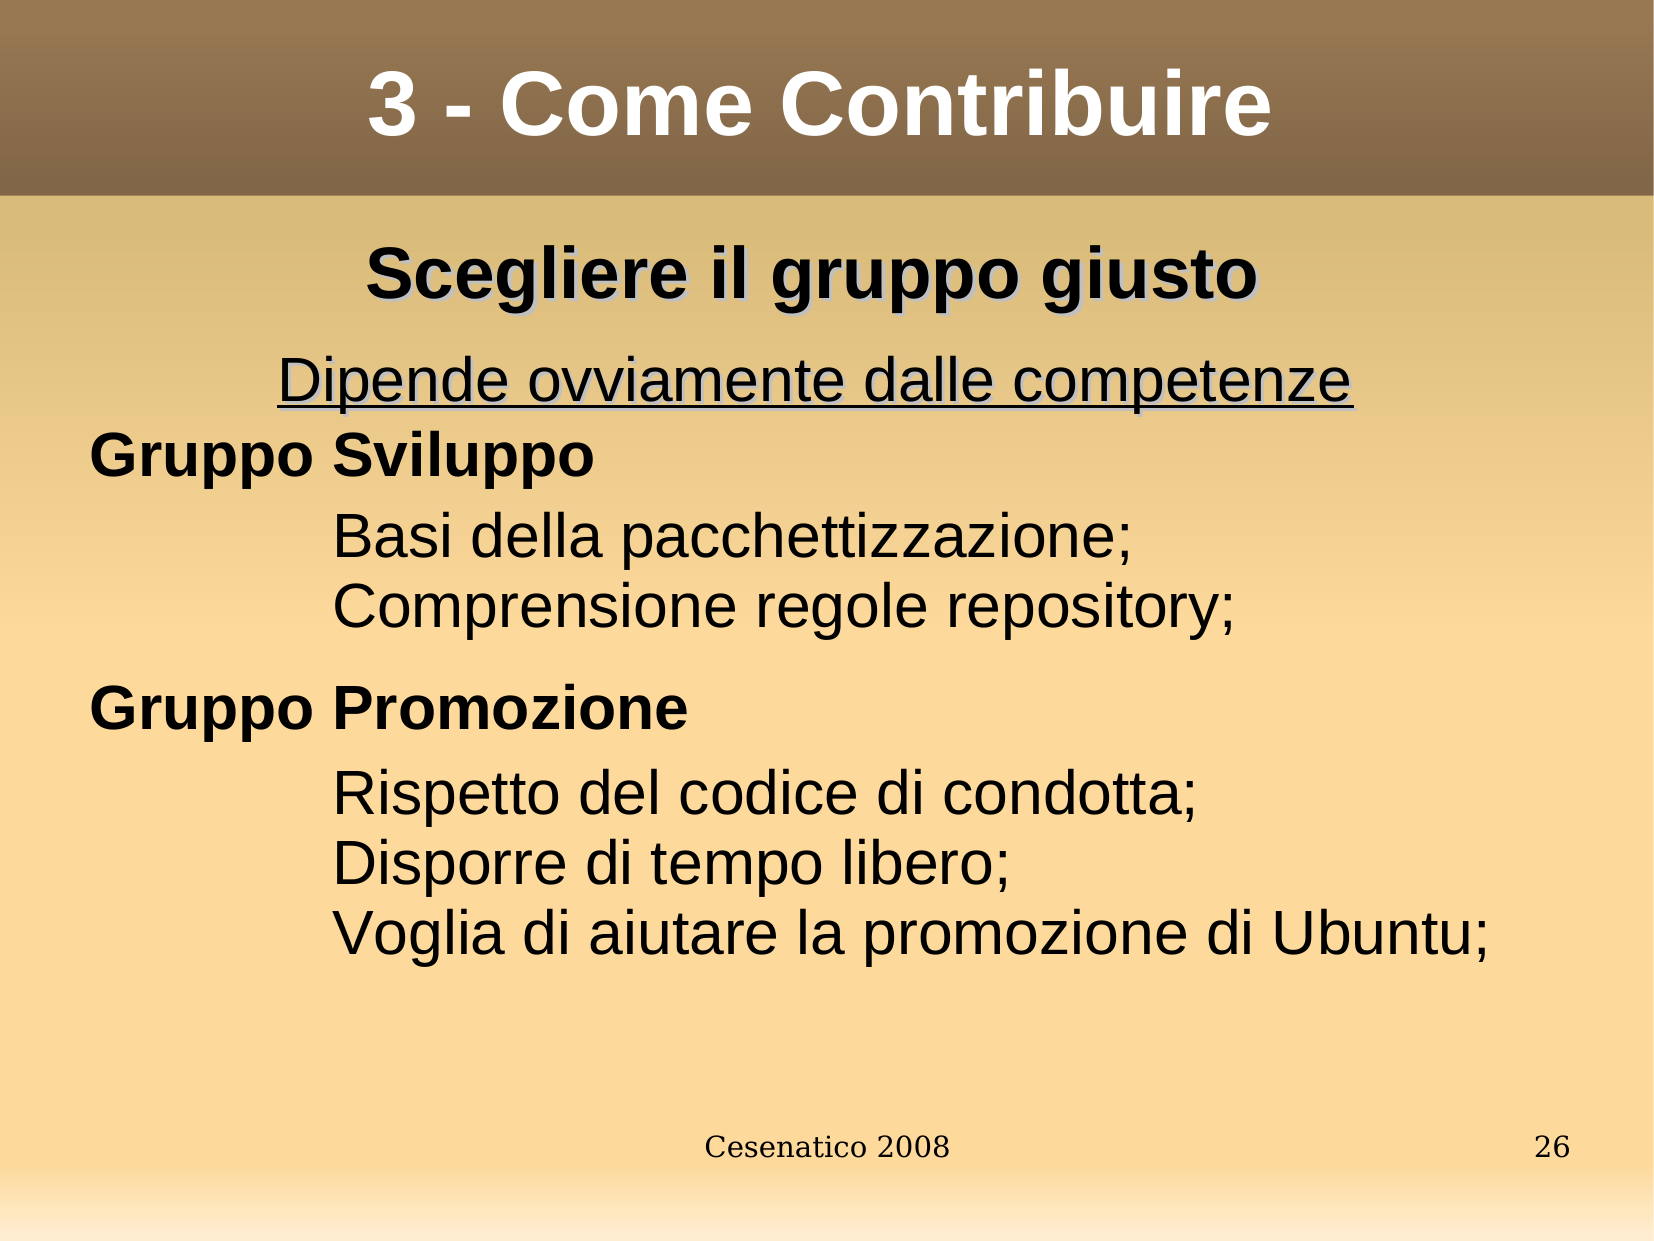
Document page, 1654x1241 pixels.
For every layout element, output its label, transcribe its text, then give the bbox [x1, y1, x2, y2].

title 3 - Come Contribuire [76, 7, 1565, 200]
text_box Dipende ovviamente dalle competenze [262, 337, 1370, 423]
text_box Basi della pacchettizzazione; Comprensione regole repository; [300, 493, 1272, 649]
text_box Gruppo Sviluppo [75, 412, 613, 498]
picture [0, 0, 1654, 1241]
text_box Gruppo Promozione [75, 665, 706, 751]
text_box Rispetto del codice di condotta; Disporre di tempo libero; Voglia di aiutare la promozione di Ubuntu; [300, 750, 1526, 976]
text_box Scegliere il gruppo giusto [350, 225, 1276, 322]
